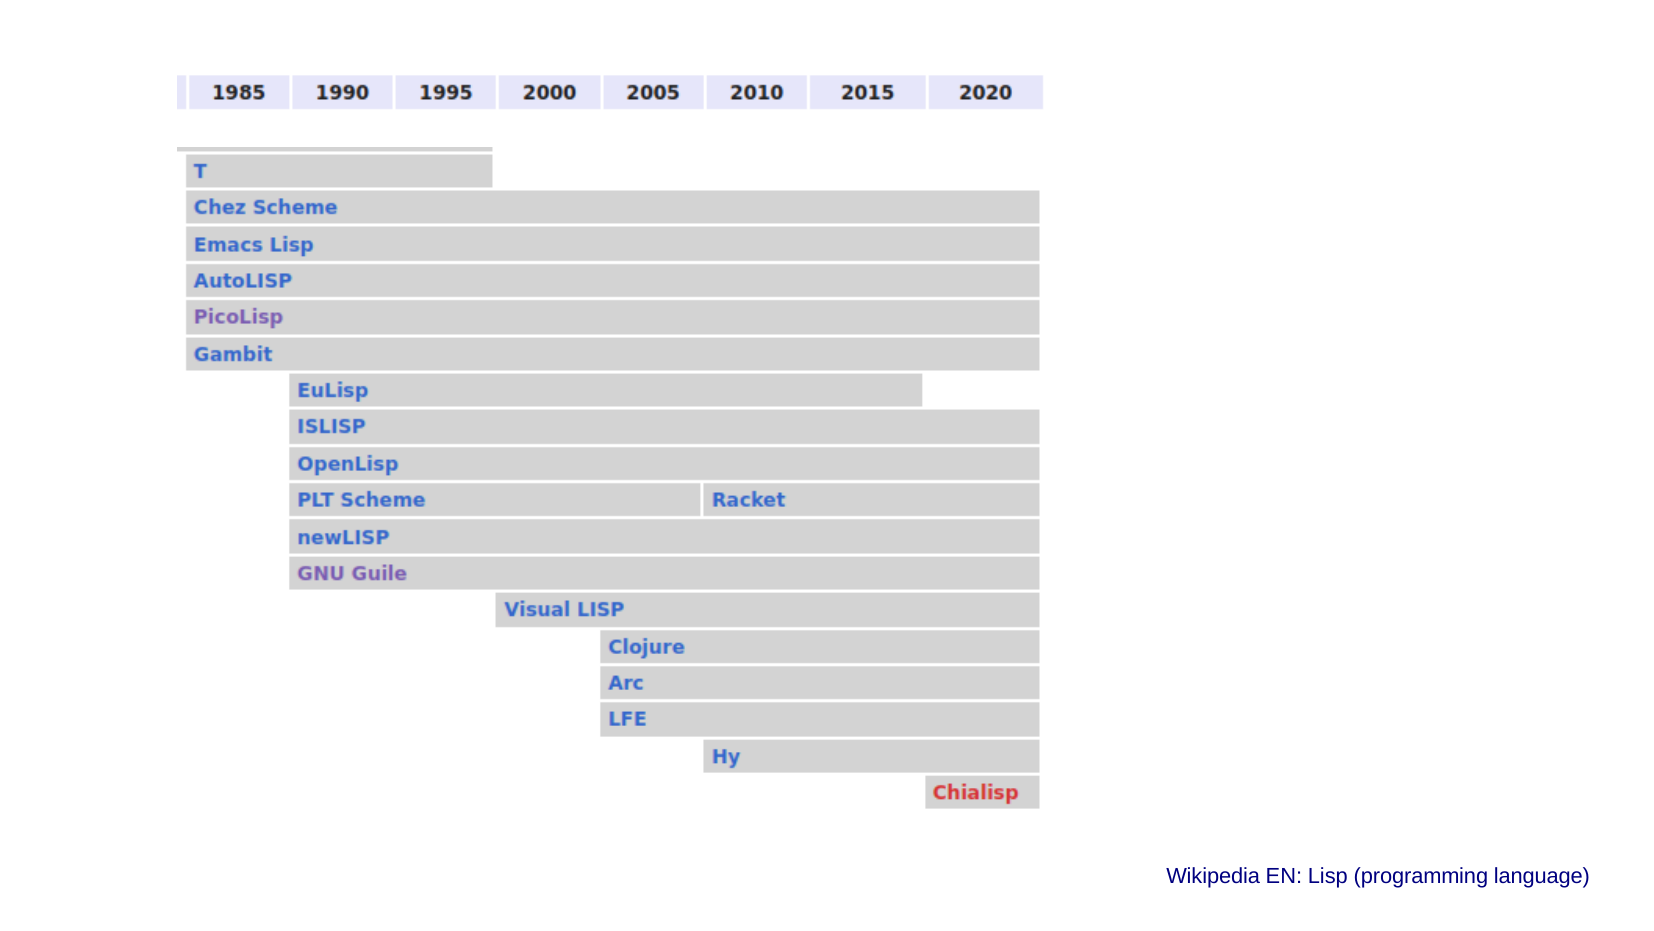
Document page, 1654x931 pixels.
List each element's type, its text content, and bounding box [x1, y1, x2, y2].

picture [177, 66, 1048, 119]
picture [177, 147, 1046, 823]
text_box Wikipedia EN: Lisp (programming language) [1151, 856, 1606, 896]
